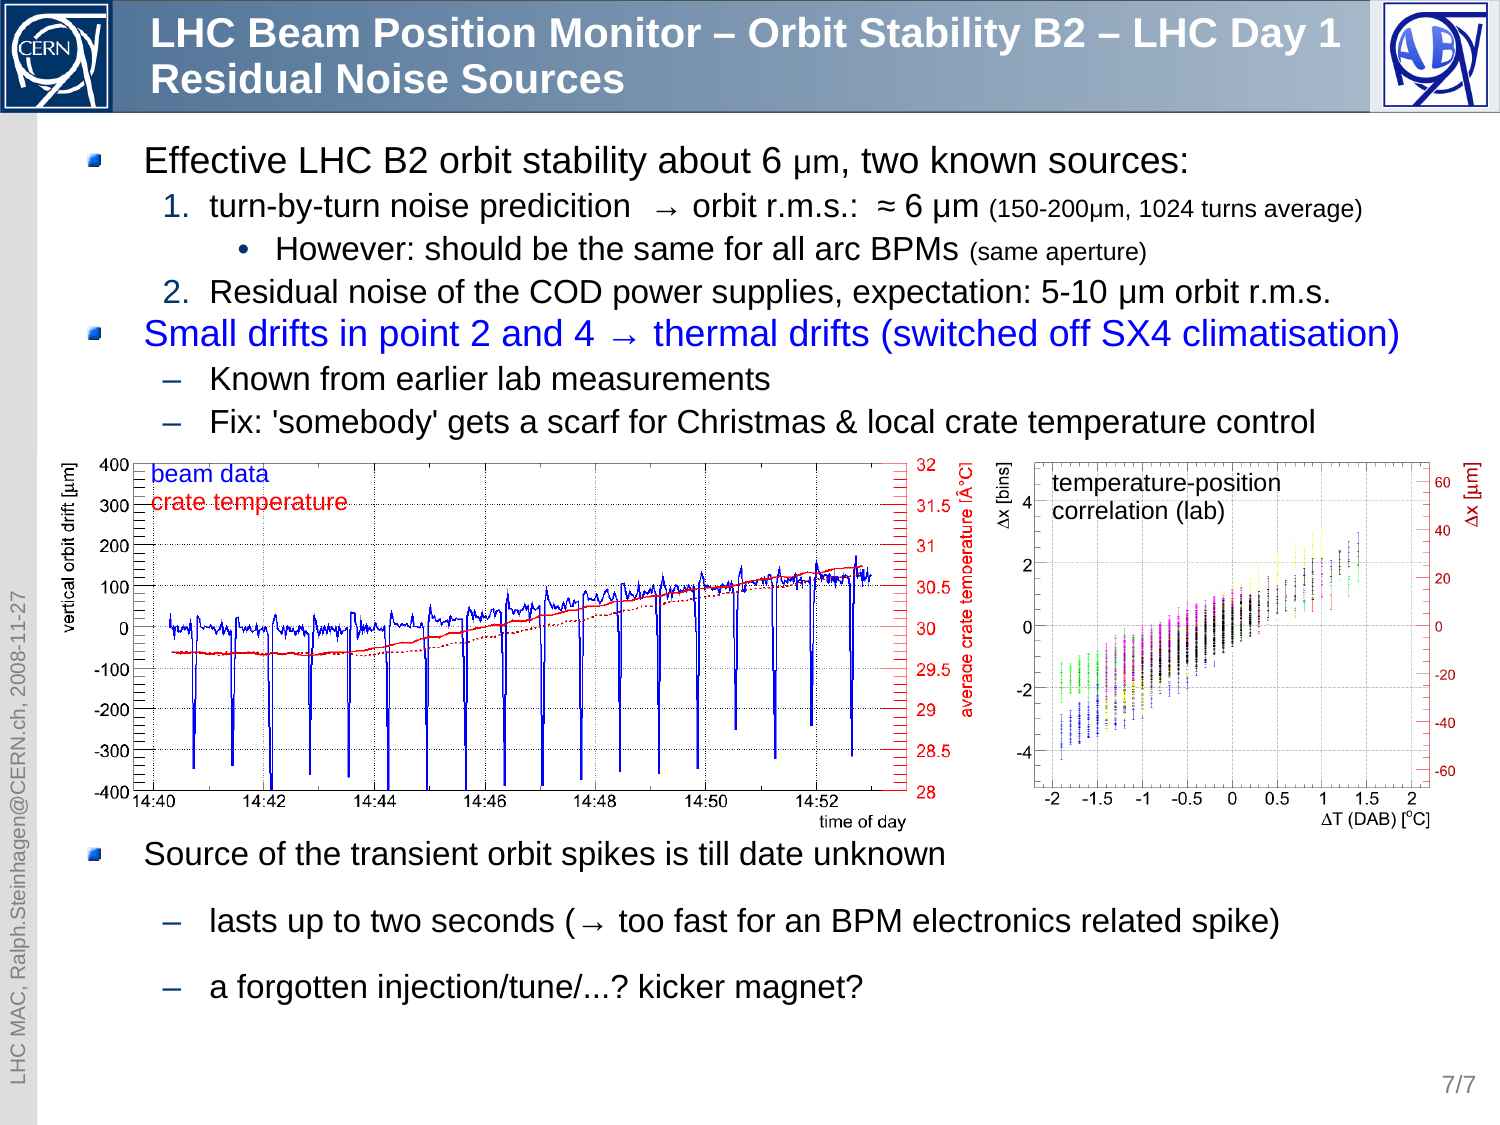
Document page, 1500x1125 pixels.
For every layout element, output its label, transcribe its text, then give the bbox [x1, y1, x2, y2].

picture [1382, 1, 1489, 108]
picture [0, 0, 113, 113]
picture [37, 455, 1492, 836]
list Effective LHC B2 orbit stability about 6 μm, two known sources: turn-by-turn noise predicition → orbit r.m.s.: ≈ 6 μm (150-200μm, 1024 turns average) However: should be the same for all arc BPMs (same aperture) Residual noise of the COD power supplies, expectation: 5-10 μm orbit r.m.s. Small drifts in point 2 and 4 → thermal drifts (switched off SX4 climatisation) Known from earlier lab measurements Fix: 'somebody' gets a scarf for Christmas & local crate temperature control Source of the transient orbit spikes is till date unknown lasts up to two seconds (→ too fast for an BPM electronics related spike) a forgotten injection/tune/...? kicker magnet? [87, 137, 1438, 455]
list Effective LHC B2 orbit stability about 6 μm, two known sources: turn-by-turn noise predicition → orbit r.m.s.: ≈ 6 μm (150-200μm, 1024 turns average) However: should be the same for all arc BPMs (same aperture) Residual noise of the COD power supplies, expectation: 5-10 μm orbit r.m.s. Small drifts in point 2 and 4 → thermal drifts (switched off SX4 climatisation) Known from earlier lab measurements Fix: 'somebody' gets a scarf for Christmas & local crate temperature control Source of the transient orbit spikes is till date unknown lasts up to two seconds (→ too fast for an BPM electronics related spike) a forgotten injection/tune/...? kicker magnet? [87, 833, 1438, 1016]
text_box beam data crate temperature [136, 452, 374, 526]
text_box temperature-position correlation (lab) [1037, 461, 1308, 535]
title LHC Beam Position Monitor – Orbit Stability B2 – LHC Day 1 Residual Noise Sources [150, 7, 1359, 106]
